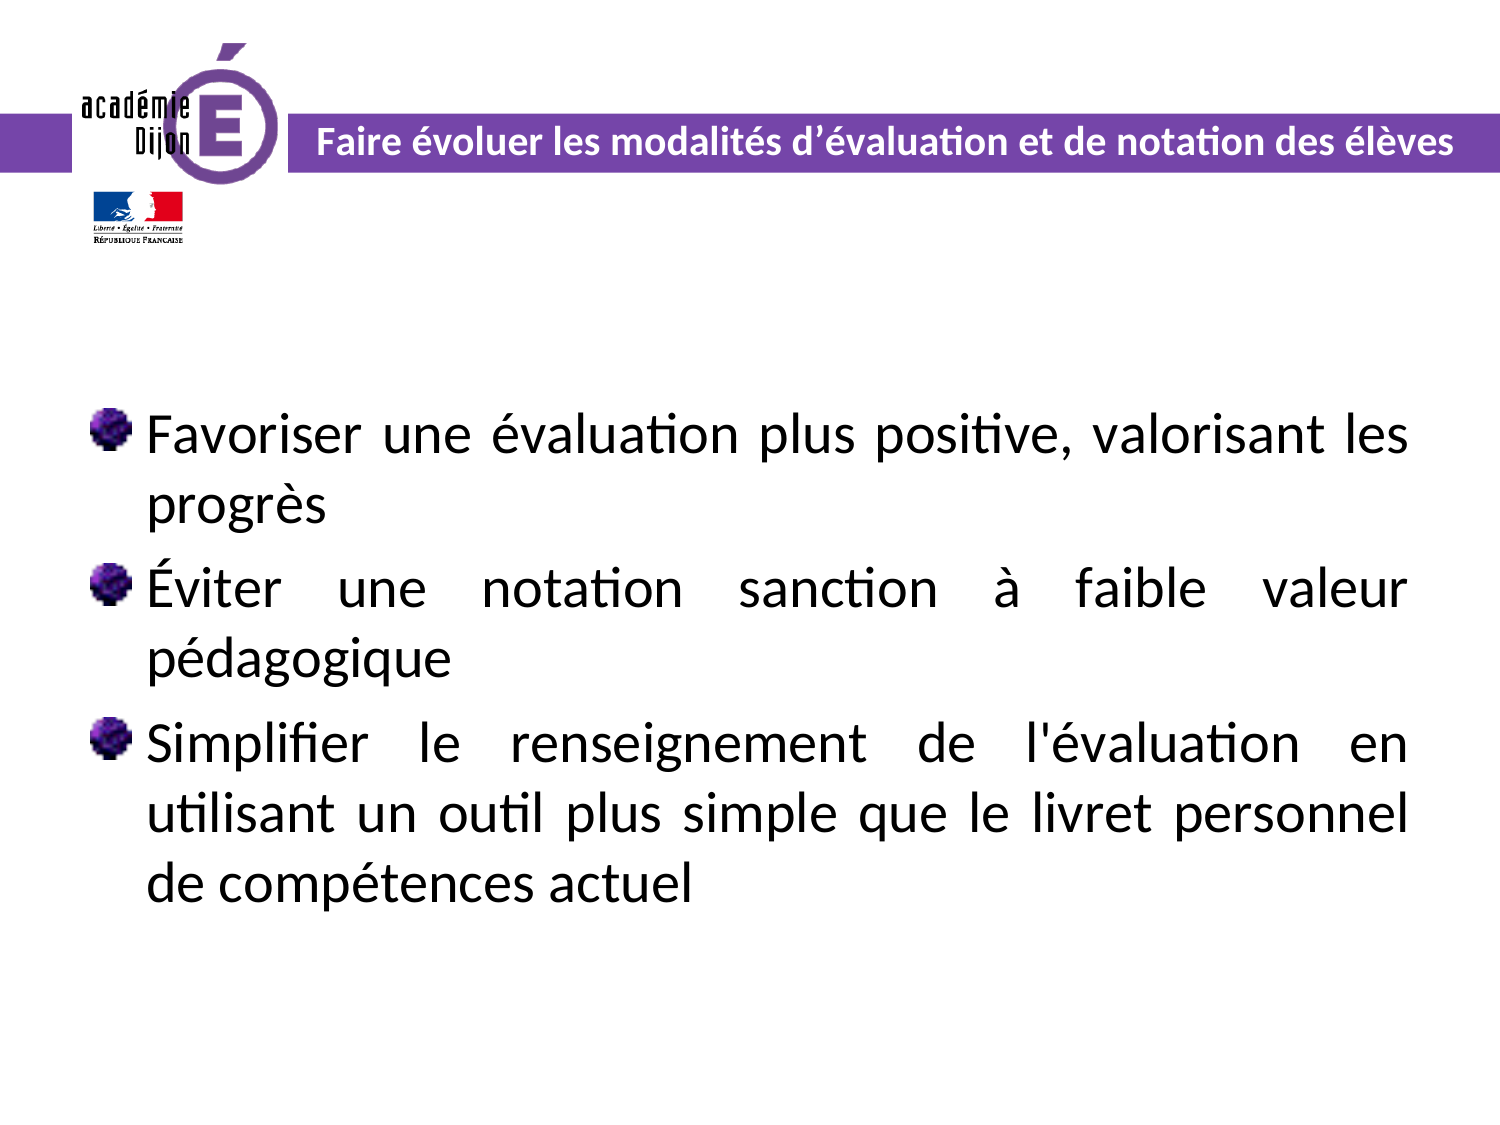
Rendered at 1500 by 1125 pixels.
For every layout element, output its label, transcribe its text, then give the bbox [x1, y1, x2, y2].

text_box Faire évoluer les modalités d’évaluation et de notation des élèves [289, 45, 1471, 233]
text_box Favoriser une évaluation plus positive, valorisant les progrès Éviter une notation sanction à faible valeur pédagogique Simplifier le renseignement de l'évaluation en utilisant un outil plus simple que le livret personnel de compétences actuel [75, 262, 1426, 1005]
picture [90, 408, 132, 451]
picture [90, 563, 132, 606]
picture [82, 43, 278, 243]
picture [90, 717, 132, 760]
